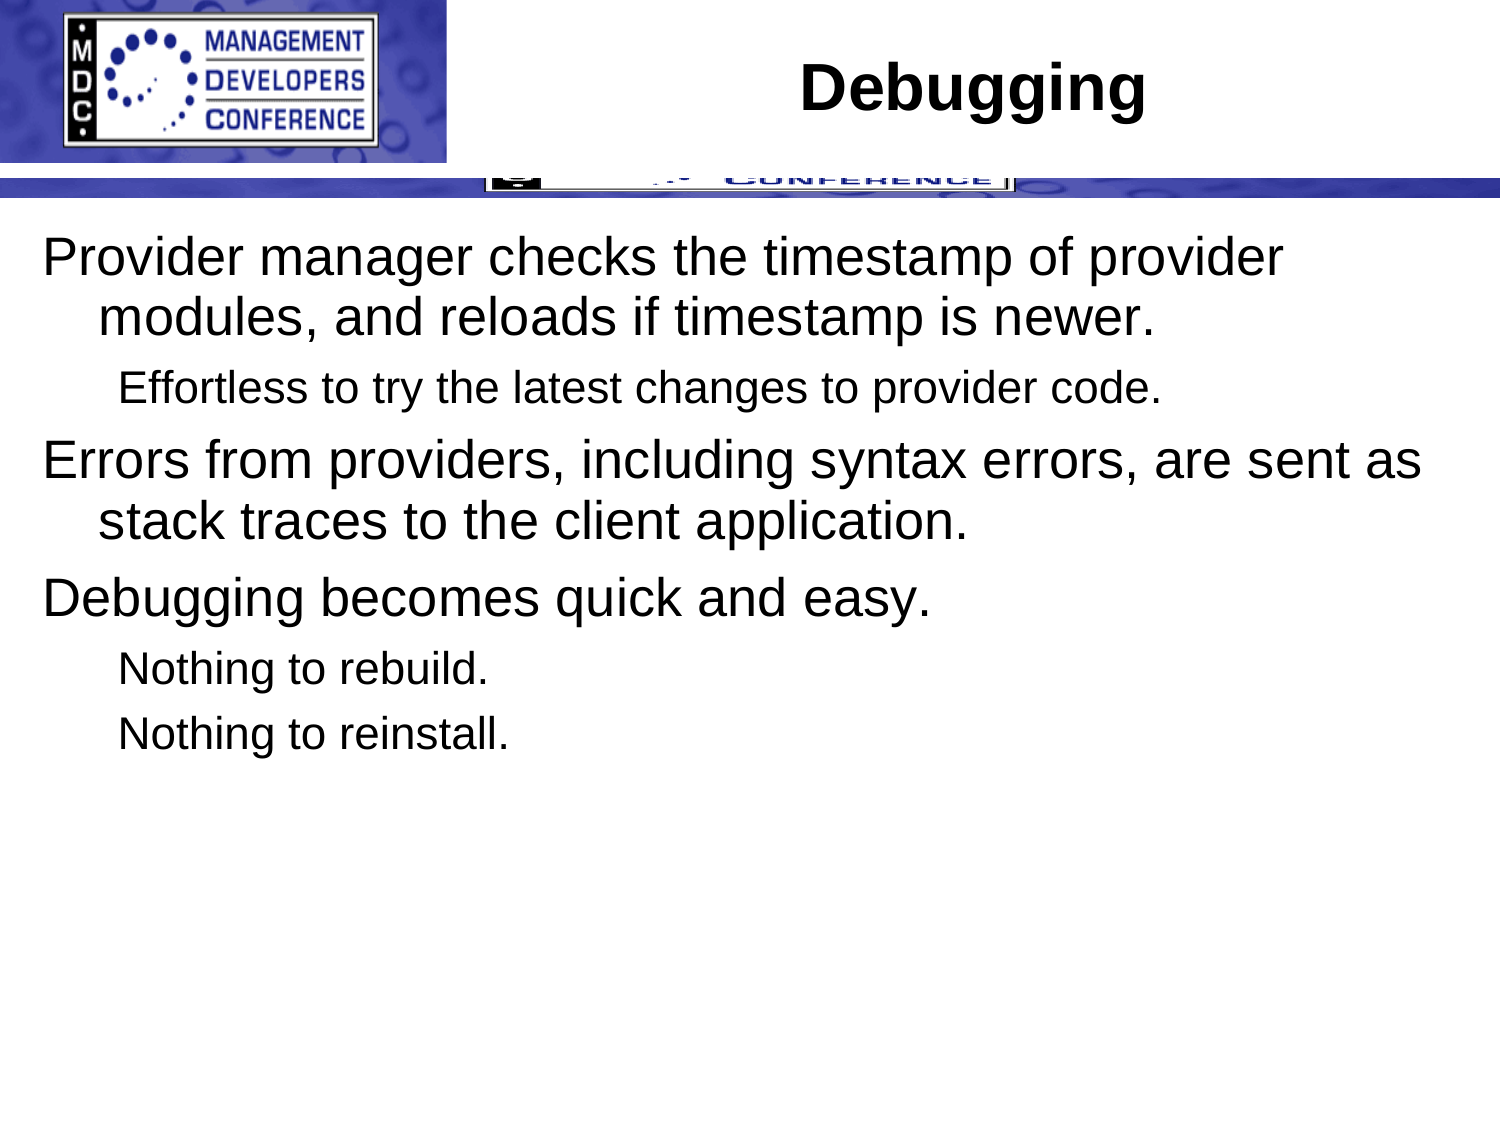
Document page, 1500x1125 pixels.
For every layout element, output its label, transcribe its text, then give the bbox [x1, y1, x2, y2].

picture [0, 178, 1500, 198]
title Debugging [447, 7, 1500, 169]
picture [0, 0, 447, 163]
list Provider manager checks the timestamp of provider modules, and reloads if timestamp is newer. Effortless to try the latest changes to provider code. Errors from providers, including syntax errors, are sent as stack traces to the client application. Debugging becomes quick and easy. Nothing to rebuild. Nothing to reinstall. [42, 226, 1433, 1067]
